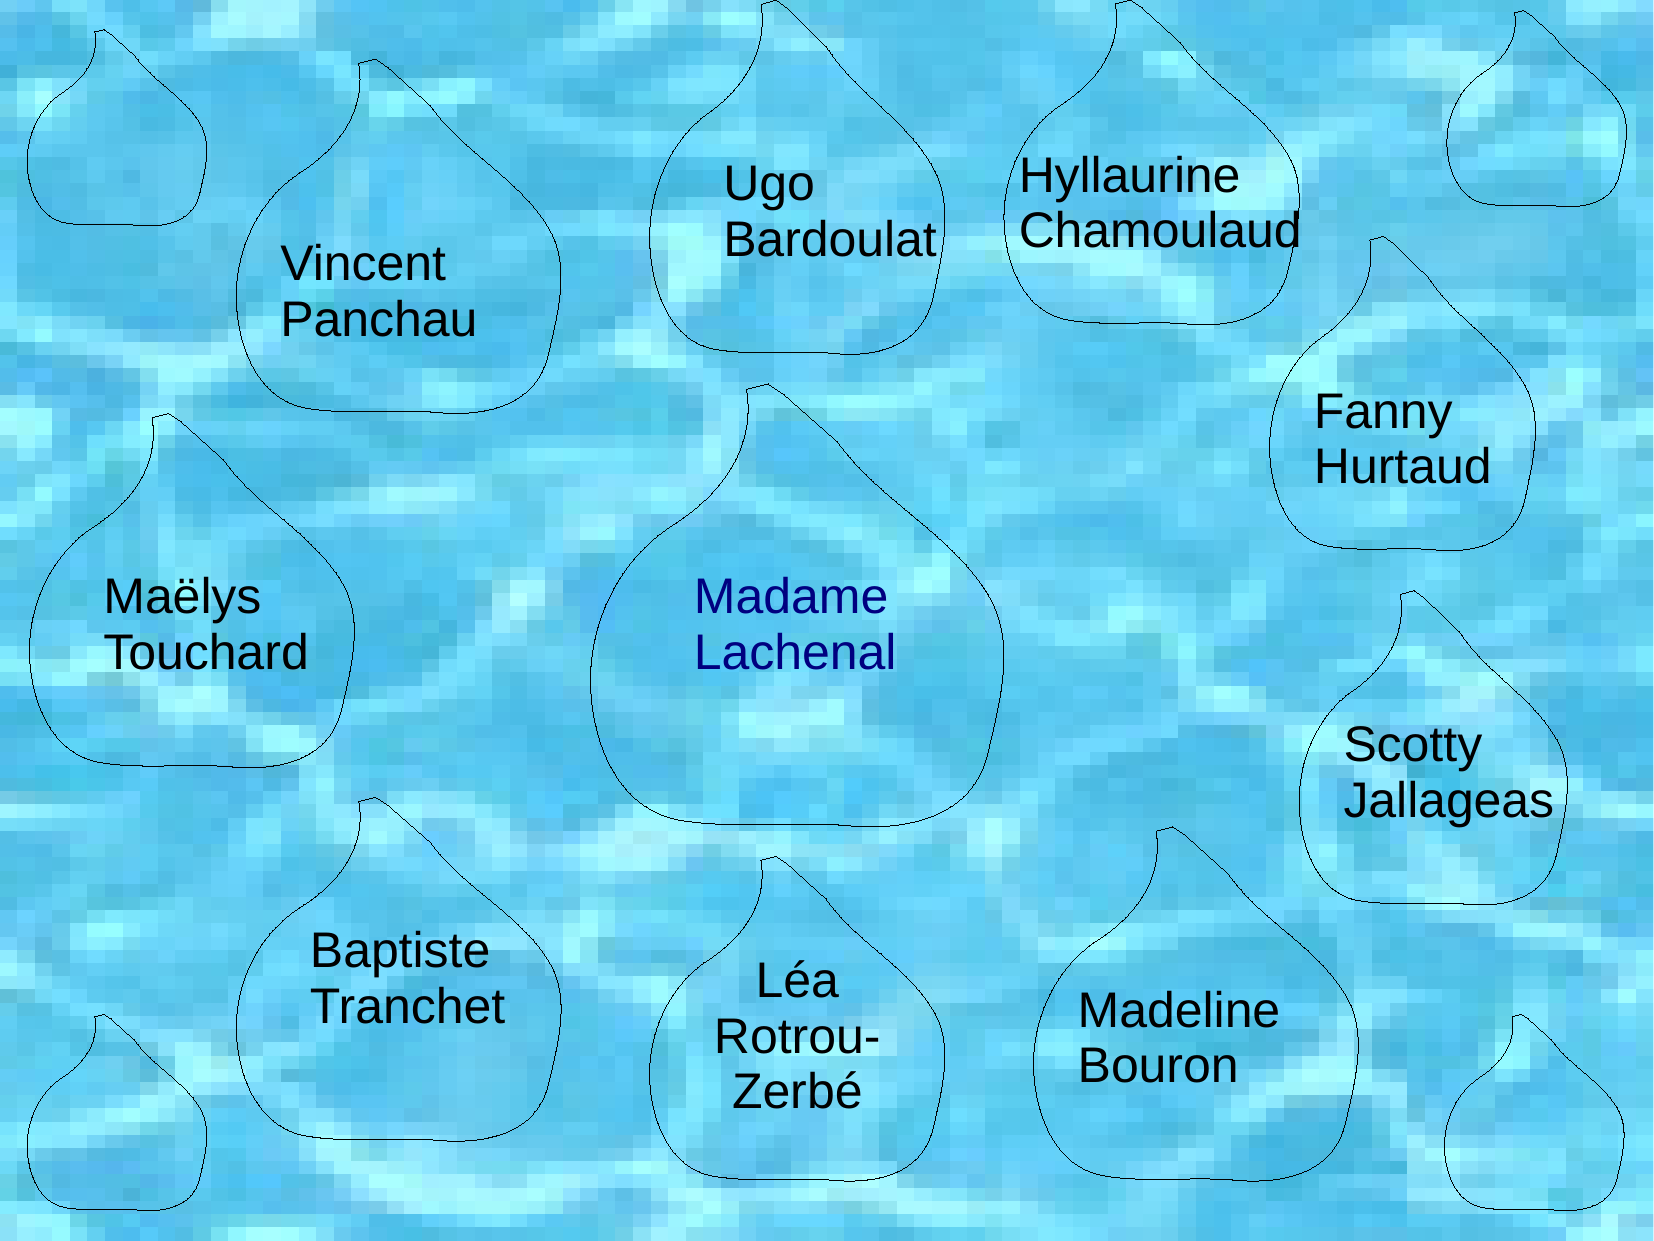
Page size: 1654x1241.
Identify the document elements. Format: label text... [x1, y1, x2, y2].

text_box [590, 383, 1004, 827]
text_box Ugo Bardoulat [708, 147, 975, 274]
text_box [1269, 236, 1525, 551]
text_box [1446, 10, 1627, 207]
text_box [678, 1157, 919, 1182]
text_box [236, 59, 561, 414]
text_box Madame Lachenal [679, 561, 916, 688]
text_box Scotty Jallageas [1328, 708, 1595, 835]
text_box [1444, 1014, 1625, 1211]
text_box Vincent Panchau [265, 228, 532, 355]
text_box [236, 797, 562, 1142]
text_box [1012, 266, 1289, 325]
text_box Maëlys Touchard [88, 561, 384, 688]
text_box [649, 0, 938, 355]
text_box [29, 413, 347, 768]
text_box [27, 29, 207, 226]
text_box [1033, 826, 1351, 1182]
text_box [1299, 714, 1561, 905]
text_box Hyllaurine Chamoulaud [1003, 139, 1329, 266]
text_box [27, 1014, 207, 1211]
text_box Madeline Bouron [1062, 974, 1359, 1101]
text_box [1027, 0, 1278, 139]
text_box Baptiste Tranchet [295, 915, 532, 1084]
picture [0, 0, 1654, 1241]
text_box Léa Rotrou-Zerbé [649, 944, 945, 1157]
text_box [1333, 590, 1534, 708]
text_box [728, 856, 870, 944]
text_box Fanny Hurtaud [1299, 375, 1565, 502]
